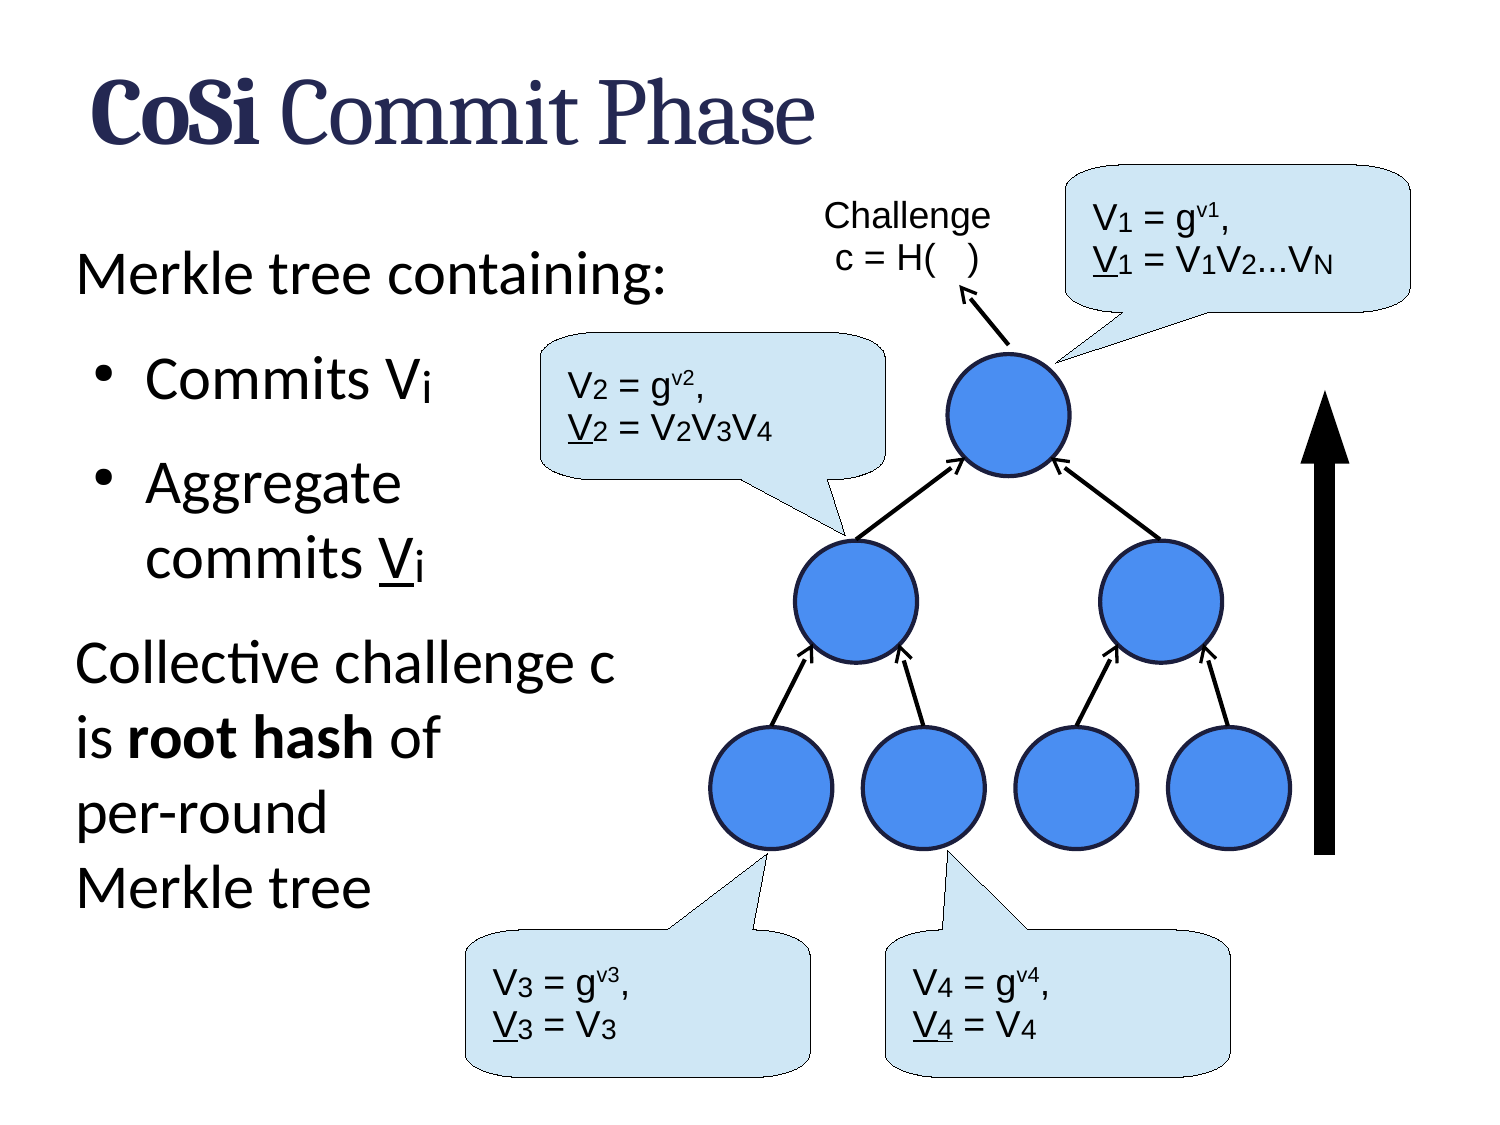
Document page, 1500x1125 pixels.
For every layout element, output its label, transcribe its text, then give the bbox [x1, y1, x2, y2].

text_box [1100, 540, 1223, 663]
text_box V2 = gv2, V2 = V2V3V4 [540, 332, 886, 536]
list Merkle tree containing: Commits Vi Aggregate commits Vi Collective challenge c is root hash of per-round Merkle tree [75, 232, 1325, 1096]
text_box Challenge c = H( ) [750, 187, 1066, 286]
title CoSi Commit Phase [75, 12, 1325, 200]
text_box [862, 727, 985, 850]
text_box V1 = gv1, V1 = V1V2...VN [1055, 164, 1411, 364]
text_box [1015, 727, 1138, 850]
text_box [947, 354, 1070, 477]
text_box [1167, 727, 1291, 850]
text_box [795, 540, 918, 663]
text_box V4 = gv4, V4 = V4 [885, 850, 1231, 1078]
text_box [710, 727, 833, 850]
